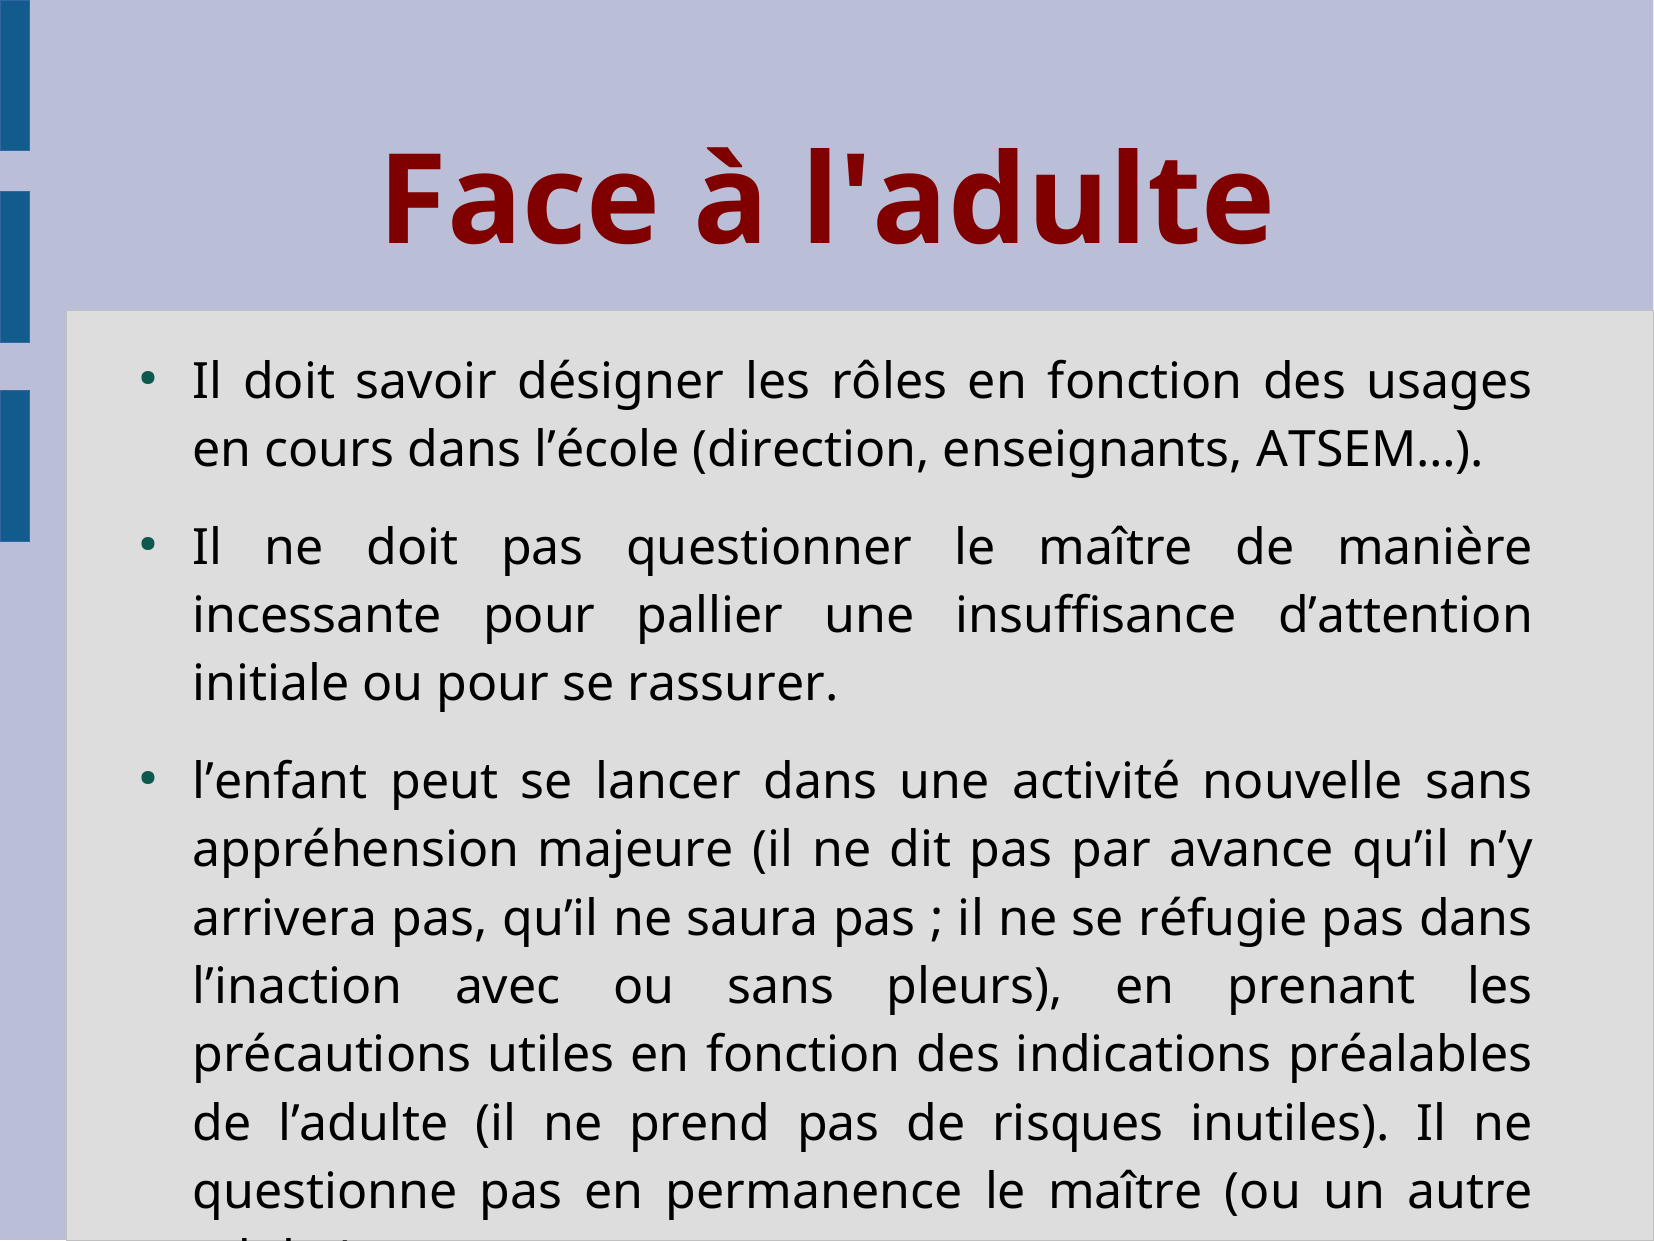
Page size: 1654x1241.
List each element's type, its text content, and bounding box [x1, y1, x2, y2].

list Il doit savoir désigner les rôles en fonction des usages en cours dans l’école (direction, enseignants, ATSEM…). Il ne doit pas questionner le maître de manière incessante pour pallier une insuffisance d’attention initiale ou pour se rassurer. l’enfant peut se lancer dans une activité nouvelle sans appréhension majeure (il ne dit pas par avance qu’il n’y arrivera pas, qu’il ne saura pas ; il ne se réfugie pas dans l’inaction avec ou sans pleurs), en prenant les précautions utiles en fonction des indications préalables de l’adulte (il ne prend pas de risques inutiles). Il ne questionne pas en permanence le maître (ou un autre adulte) pour se rassurer. [121, 344, 1534, 1184]
title Face à l'adulte [121, 91, 1534, 299]
